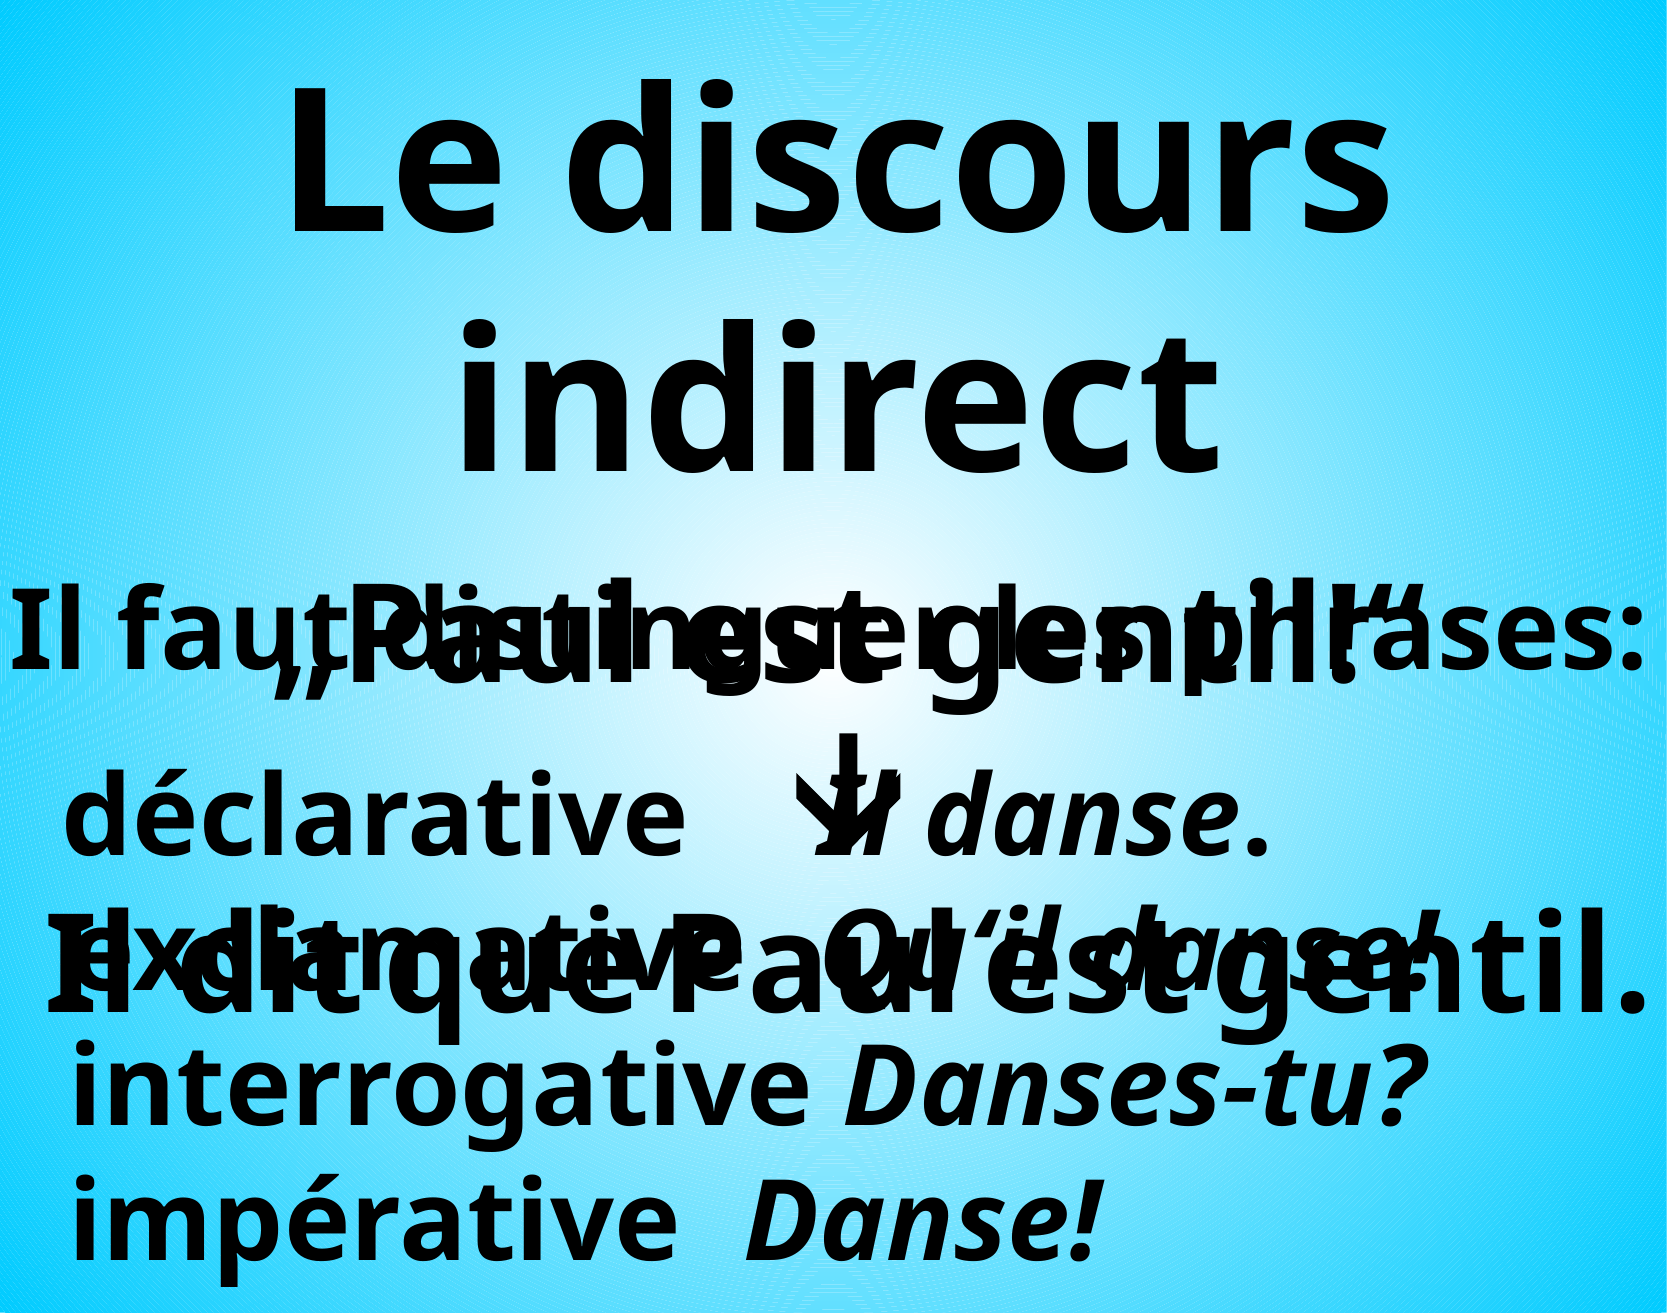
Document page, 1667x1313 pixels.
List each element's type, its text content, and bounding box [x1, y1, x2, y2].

text_box „Paul est gentil!“  Il dit que Paul est gentil. [0, 537, 1667, 1048]
text_box Il faut distinguer les phrases: déclarative Il danse. exclamative Qu‘il danse! interrogative Danses-tu? impérative Danse! [0, 1048, 1667, 1290]
text_box Le discours indirect [30, 23, 1644, 519]
